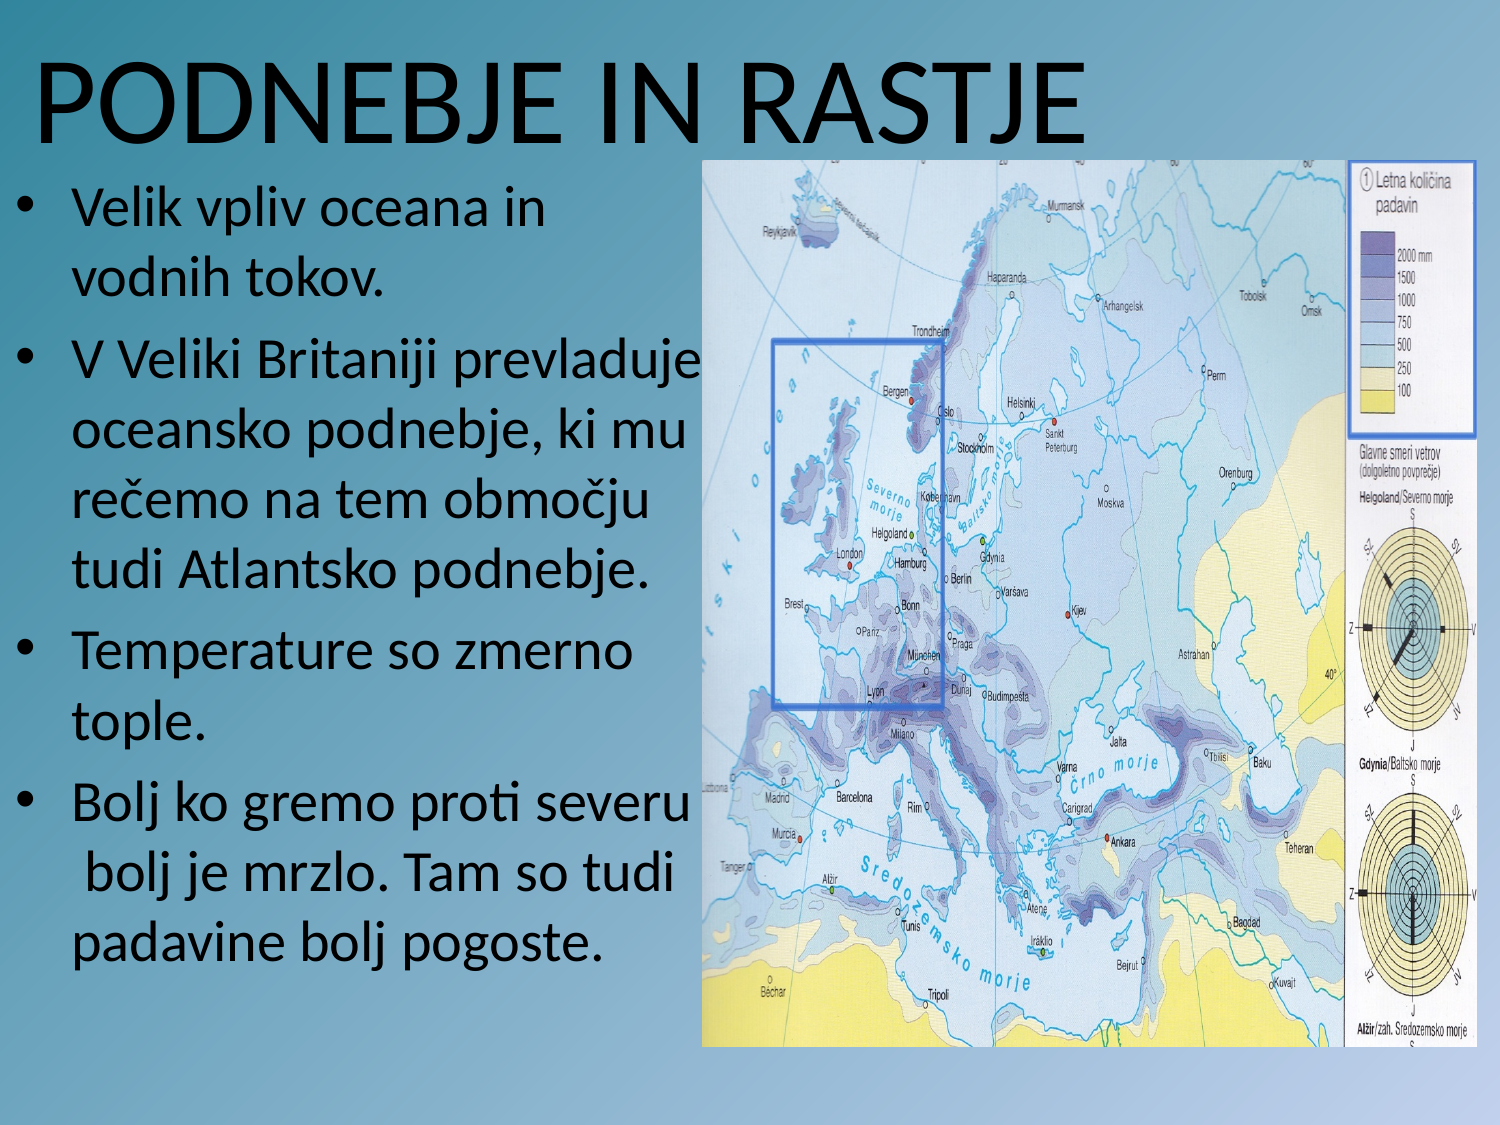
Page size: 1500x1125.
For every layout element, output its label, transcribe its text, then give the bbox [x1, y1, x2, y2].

list Velik vpliv oceana in vodnih tokov. V Veliki Britaniji prevladuje oceansko podnebje, ki mu rečemo na tem območju tudi Atlantsko podnebje. Temperature so zmerno tople. Bolj ko gremo proti severu bolj je mrzlo. Tam so tudi padavine bolj pogoste. [0, 160, 721, 1083]
title PODNEBJE IN RASTJE [0, 0, 1123, 188]
picture [721, 160, 1477, 1047]
